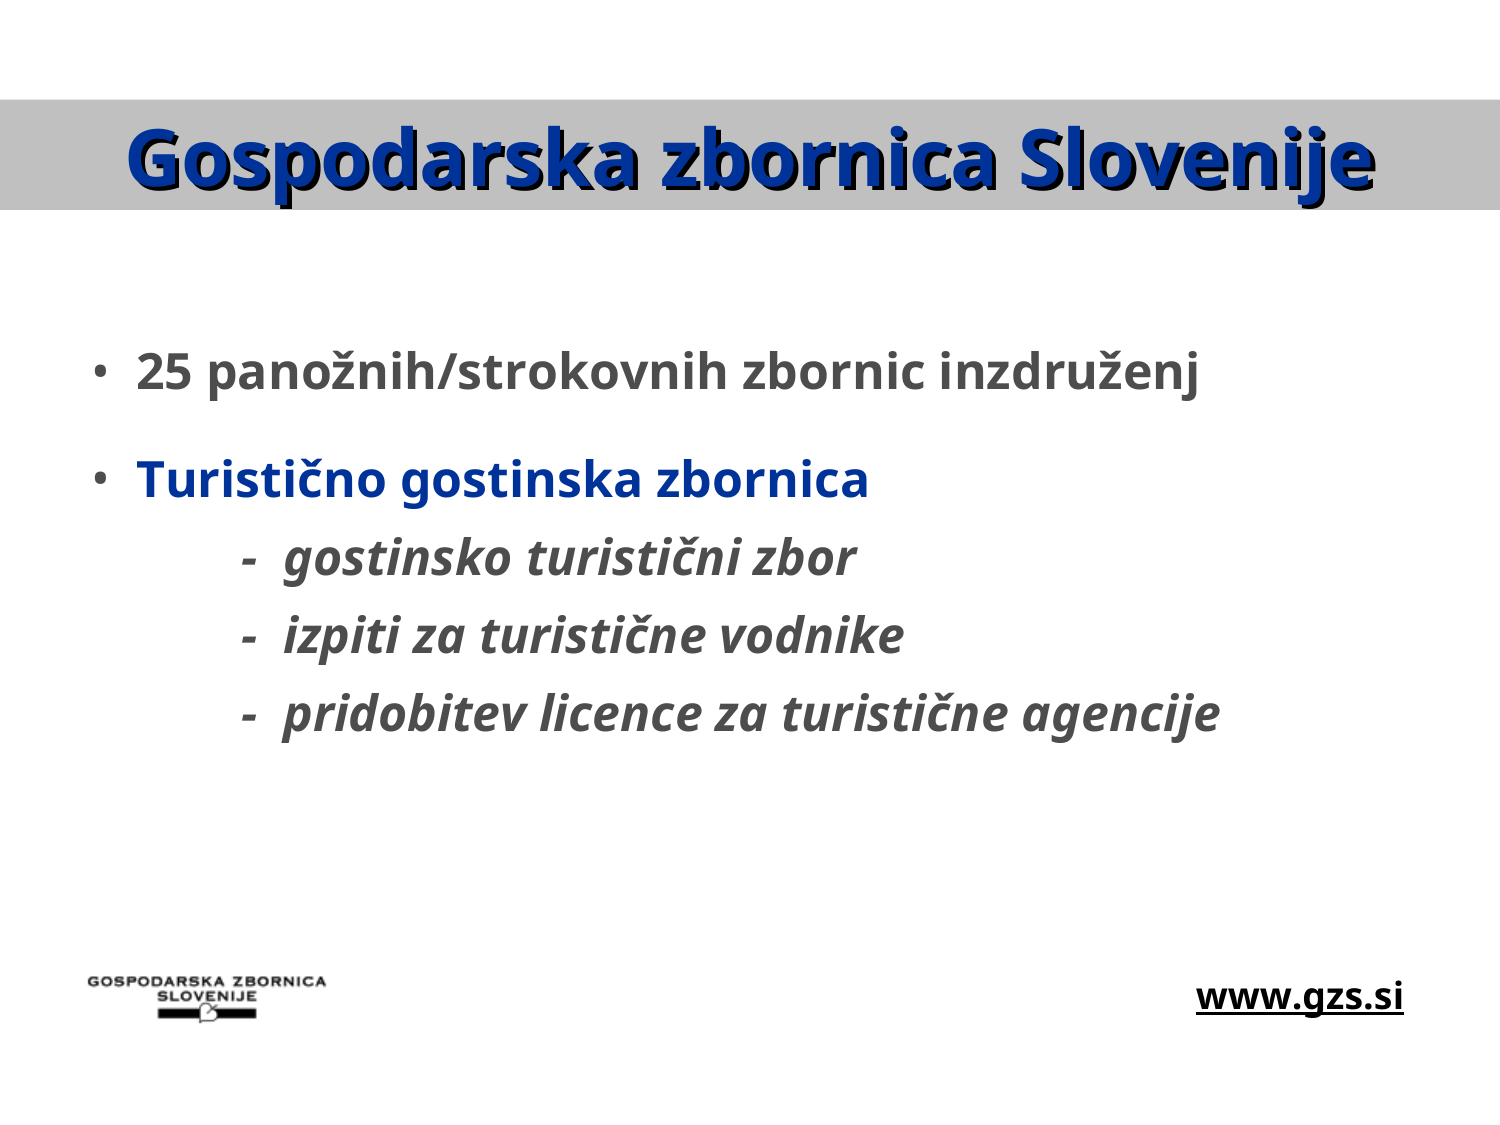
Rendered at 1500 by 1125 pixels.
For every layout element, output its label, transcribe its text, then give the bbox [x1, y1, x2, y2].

text_box 25 panožnih/strokovnih zbornic inzdruženj Turistično gostinska zbornica - gostinsko turistični zbor - izpiti za turistične vodnike - pridobitev licence za turistične agencije [76, 314, 1483, 749]
picture [76, 952, 337, 1045]
text_box www.gzs.si [1181, 964, 1420, 1025]
text_box Gospodarska zbornica Slovenije [0, 99, 1500, 210]
